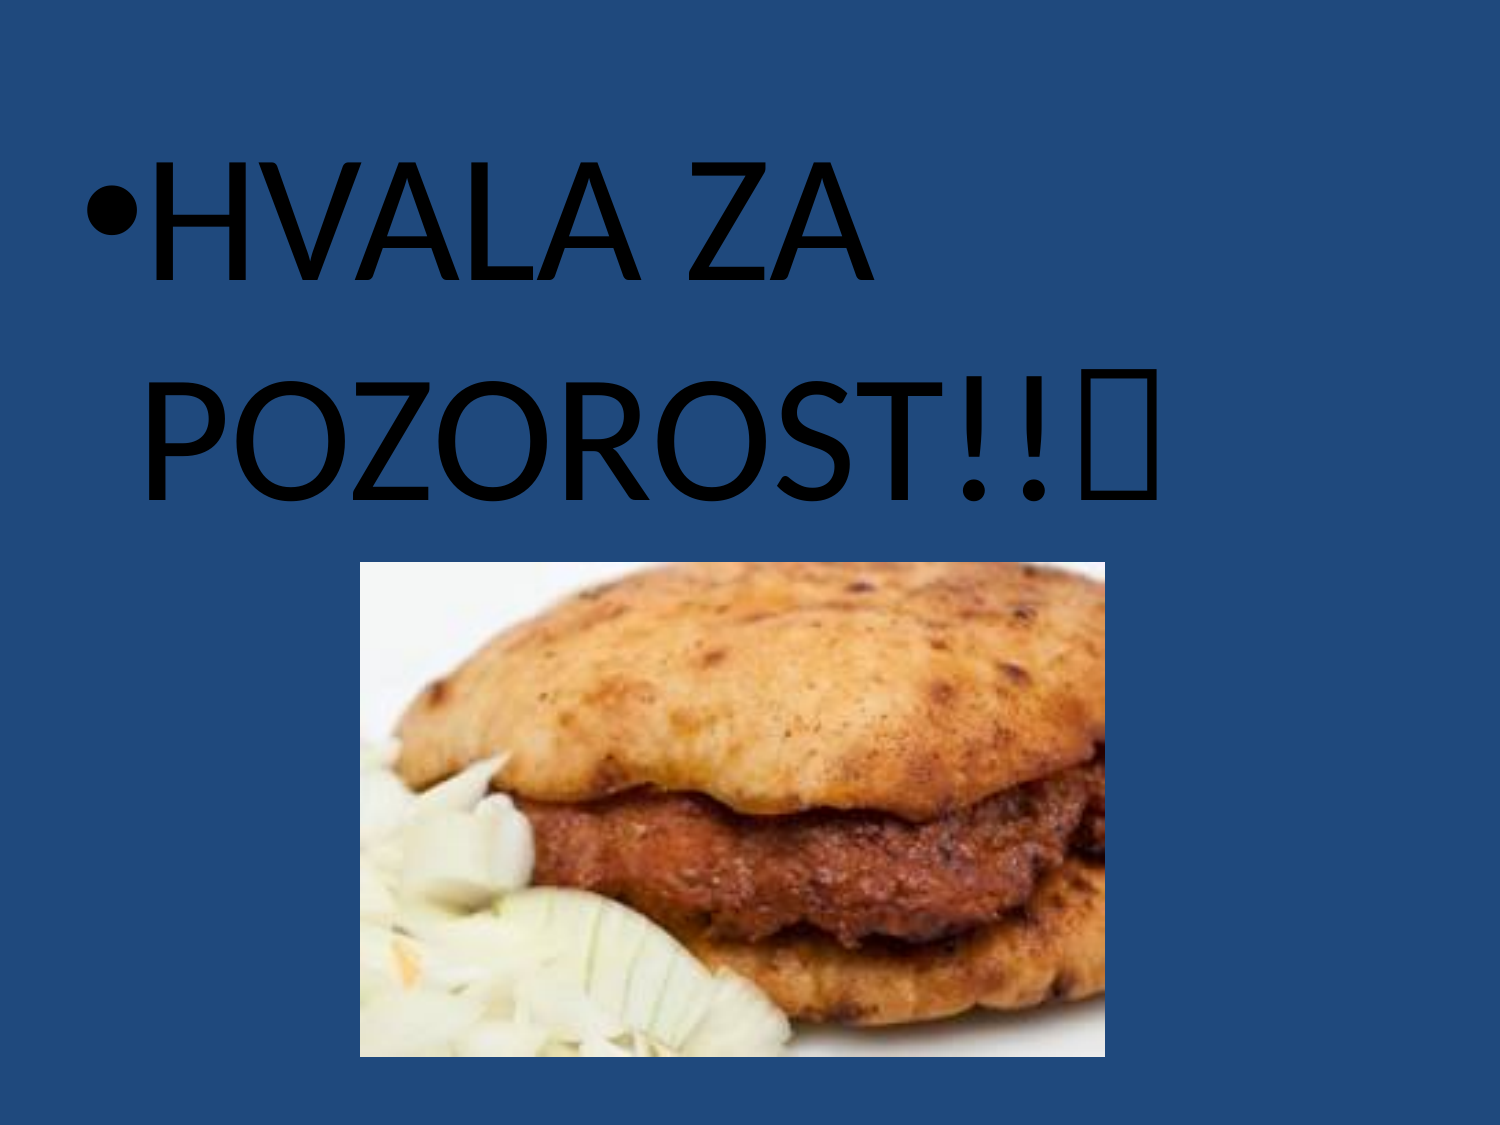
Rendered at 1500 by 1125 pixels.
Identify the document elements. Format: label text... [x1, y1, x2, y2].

list HVALA ZA POZOROST!! [64, 90, 1415, 1094]
picture [360, 562, 1105, 1057]
